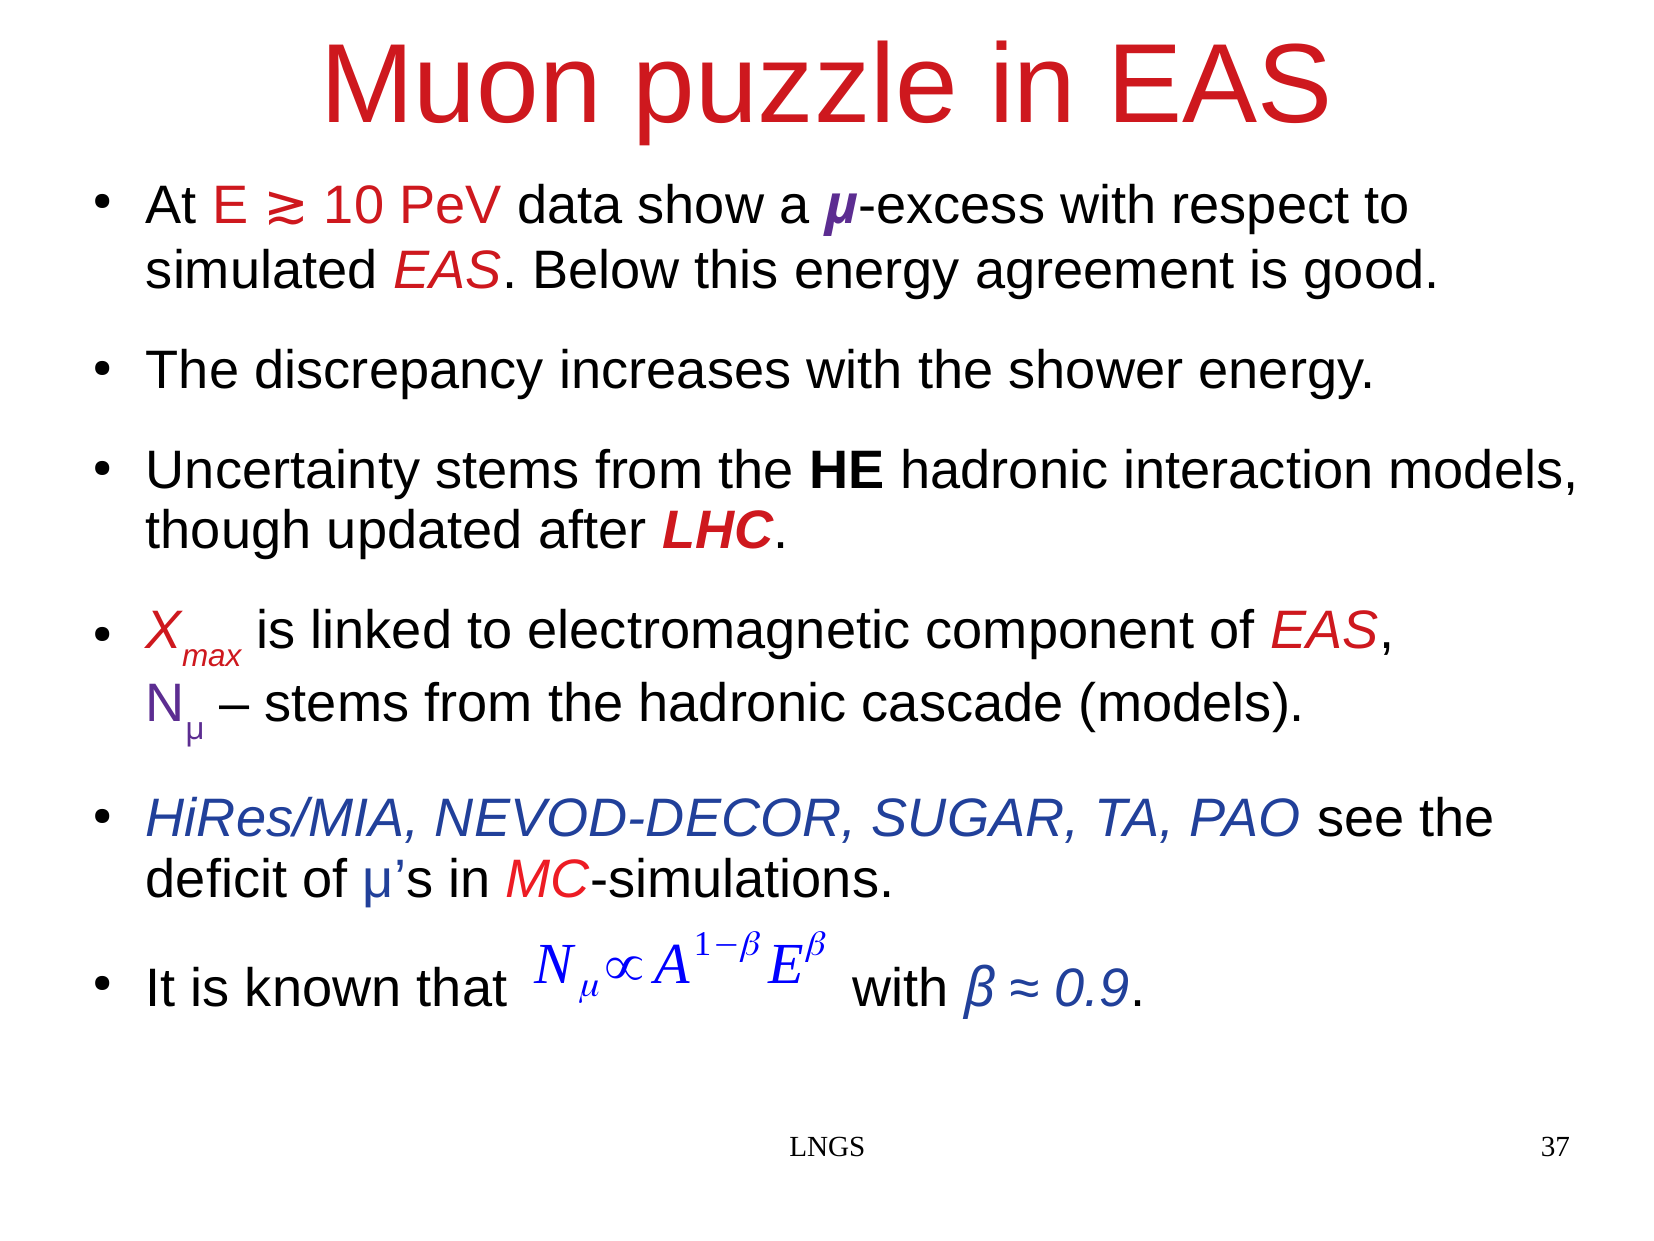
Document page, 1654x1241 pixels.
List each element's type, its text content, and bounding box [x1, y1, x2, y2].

chart [525, 924, 831, 1006]
title Muon puzzle in EAS [82, 2, 1571, 165]
list At E ≳ 10 PeV data show a μ-excess with respect to simulated EAS. Below this energy agreement is good. The discrepancy increases with the shower energy. Uncertainty stems from the HE hadronic interaction models, though updated after LHC. Xmax is linked to electromagnetic component of EAS, Nμ – stems from the hadronic cascade (models). HiRes/MIA, NEVOD-DECOR, SUGAR, TA, PAO see the deficit of μ’s in MC-simulations. It is known that with β ≈ 0.9. [75, 165, 1621, 1111]
